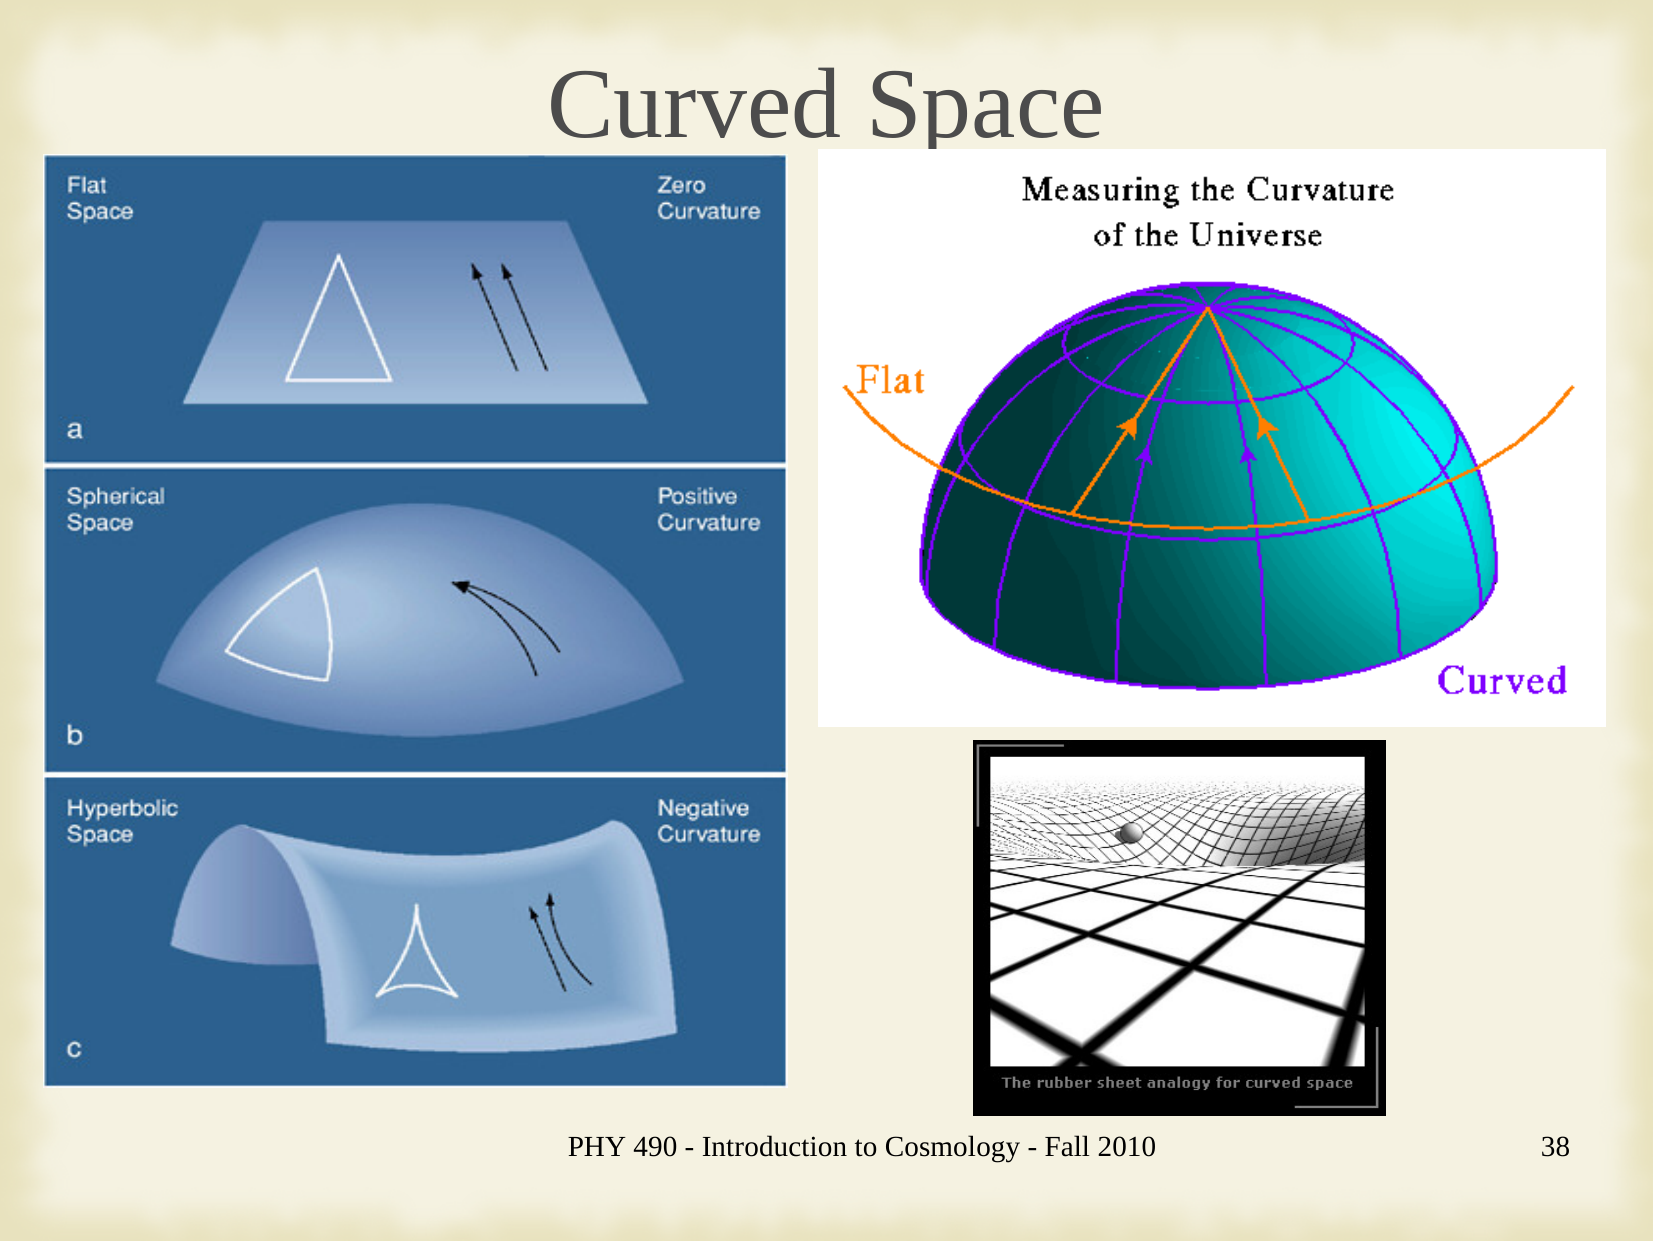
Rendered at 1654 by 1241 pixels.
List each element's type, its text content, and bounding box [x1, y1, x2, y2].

picture [0, 0, 1653, 1241]
title Curved Space [82, 0, 1571, 208]
